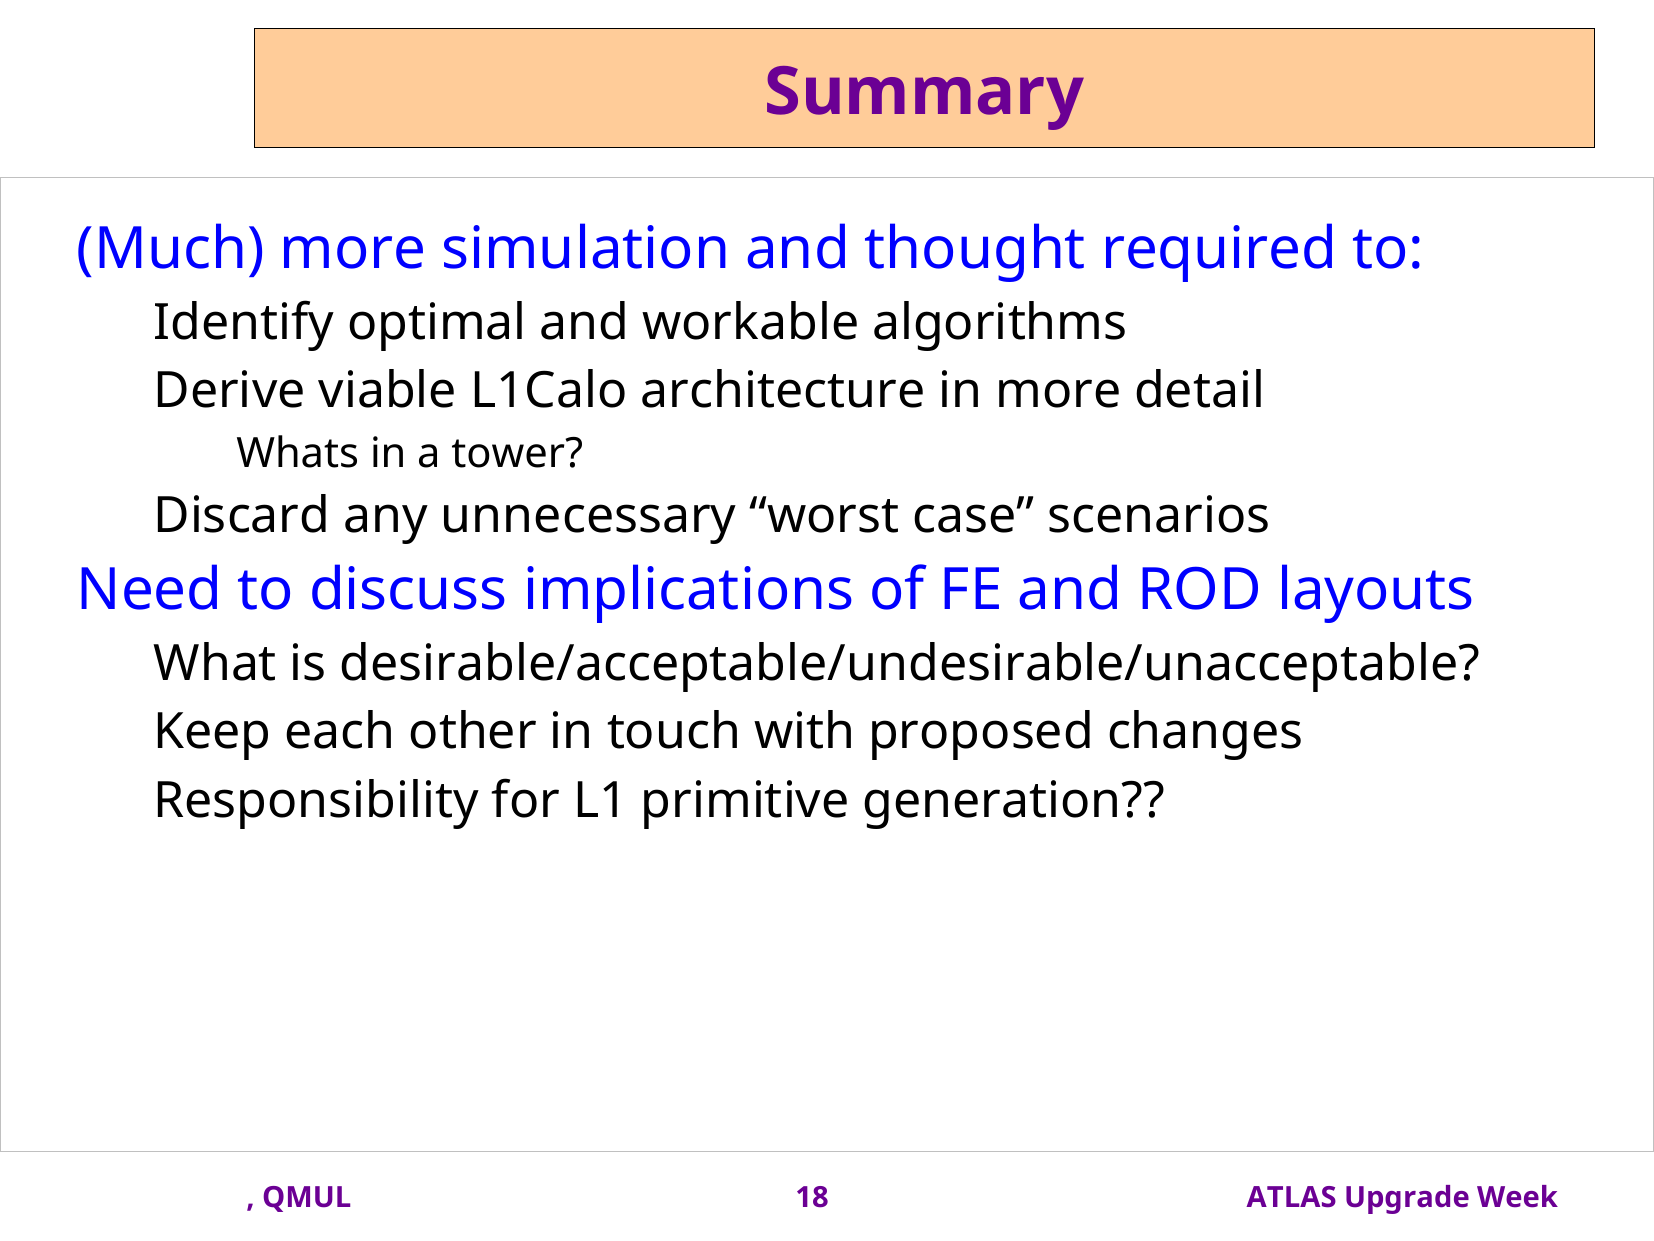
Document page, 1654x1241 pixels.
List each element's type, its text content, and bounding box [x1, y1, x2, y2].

title Summary [254, 28, 1595, 148]
list (Much) more simulation and thought required to: Identify optimal and workable algorithms Derive viable L1Calo architecture in more detail Whats in a tower? Discard any unnecessary “worst case” scenarios Need to discuss implications of FE and ROD layouts What is desirable/acceptable/undesirable/unacceptable? Keep each other in touch with proposed changes Responsibility for L1 primitive generation?? [59, 206, 1595, 845]
